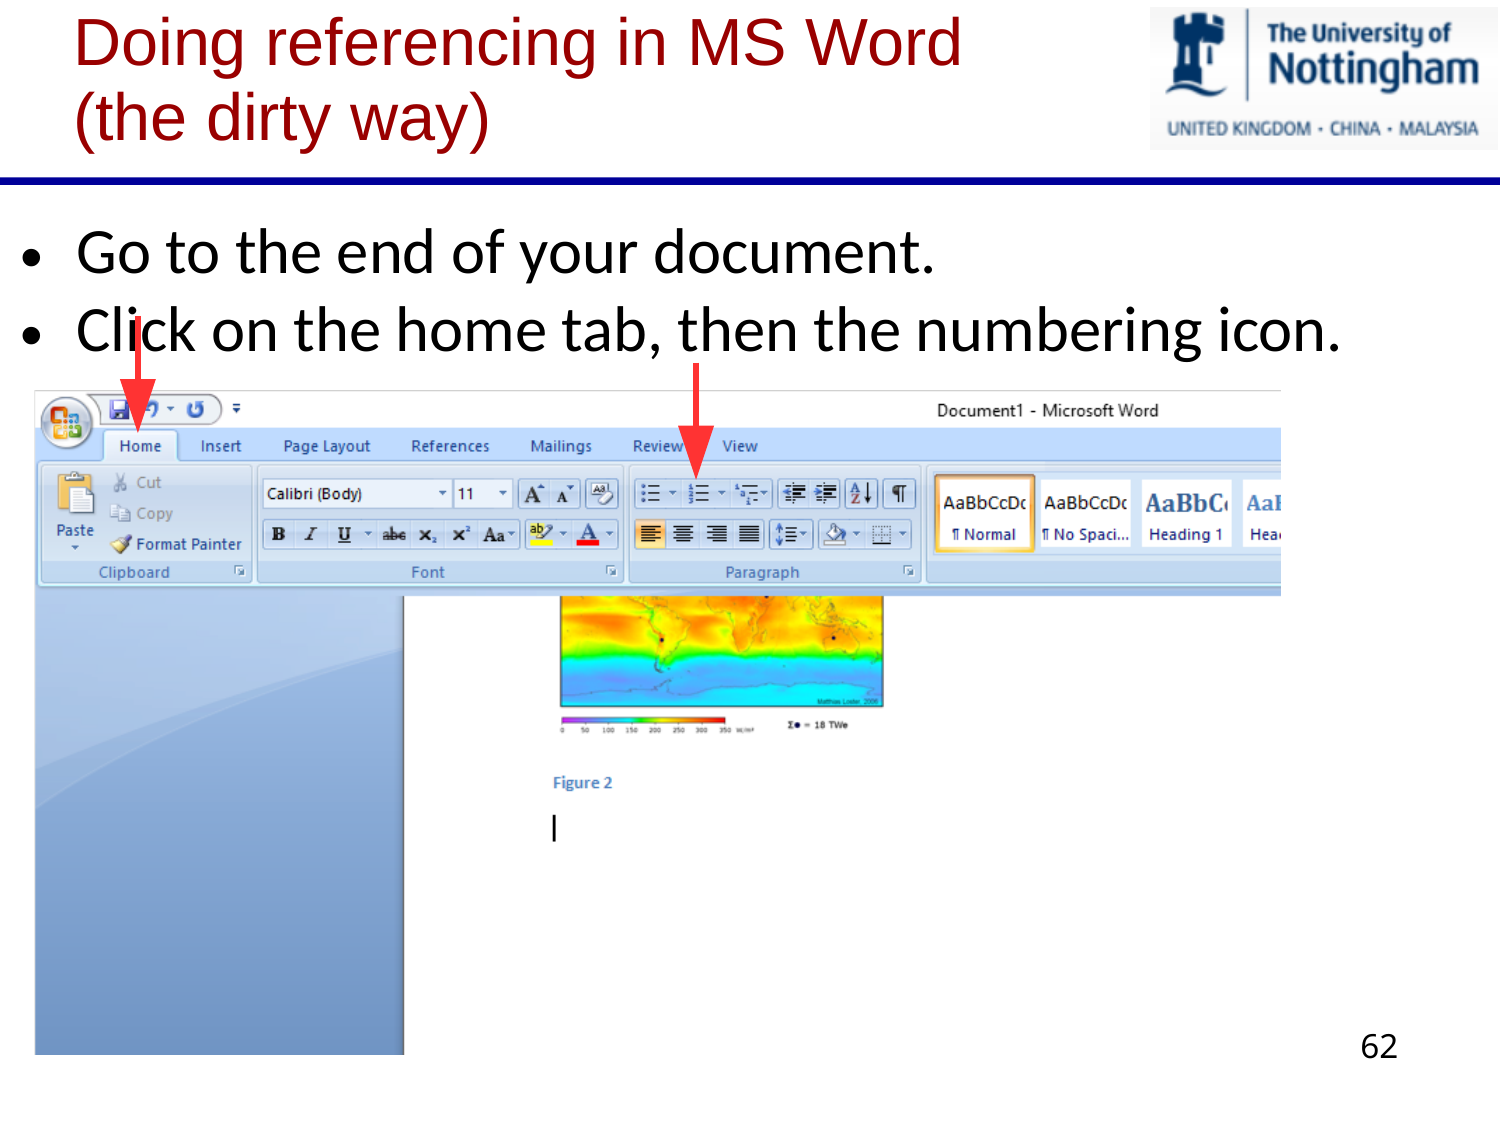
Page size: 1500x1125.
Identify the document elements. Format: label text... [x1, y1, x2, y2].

text_box <number> [1345, 1016, 1500, 1087]
text_box Go to the end of your document. Click on the home tab, then the numbering icon. [5, 217, 1434, 439]
picture [34, 439, 1281, 1056]
title Doing referencing in MS Word (the dirty way) [73, 4, 1311, 155]
picture [1311, 7, 1498, 150]
